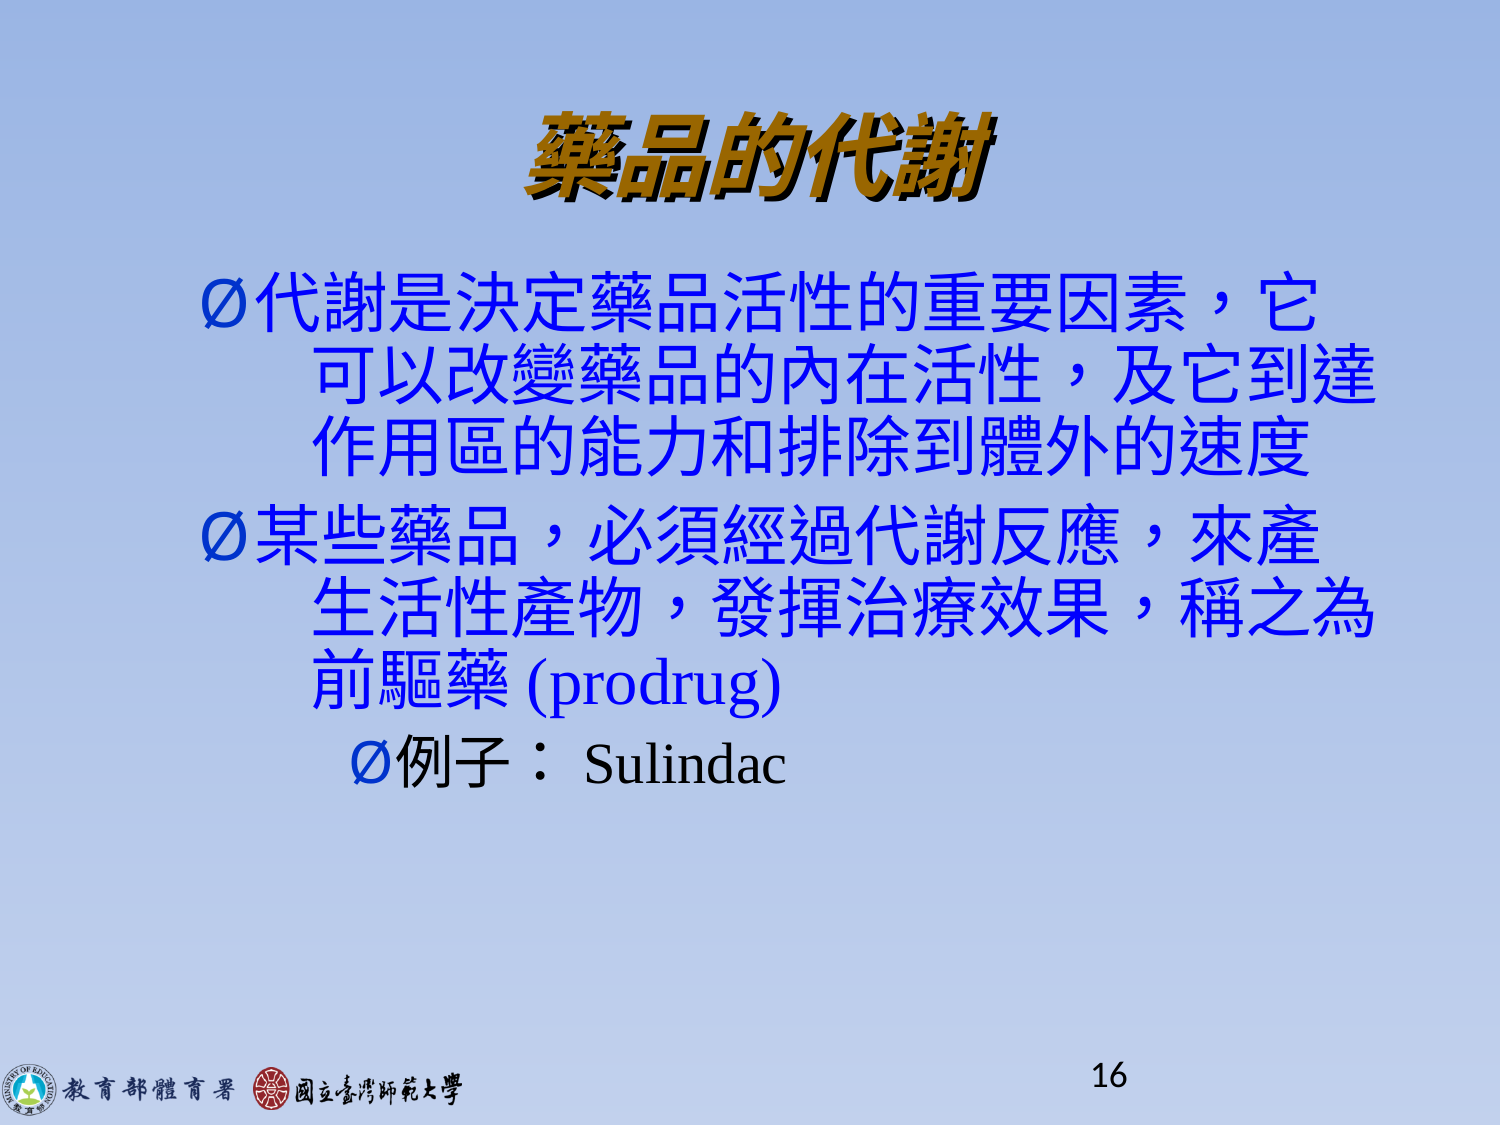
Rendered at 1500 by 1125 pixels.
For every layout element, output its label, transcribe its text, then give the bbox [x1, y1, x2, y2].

title 藥品的代謝 [0, 90, 1500, 201]
text_box [1074, 1042, 1426, 1103]
list 代謝是決定藥品活性的重要因素，它可以改變藥品的內在活性，及它到達作用區的能力和排除到體外的速度 某些藥品，必須經過代謝反應，來產生活性產物，發揮治療效果，稱之為前驅藥(prodrug) 例子：Sulindac [183, 262, 1400, 941]
